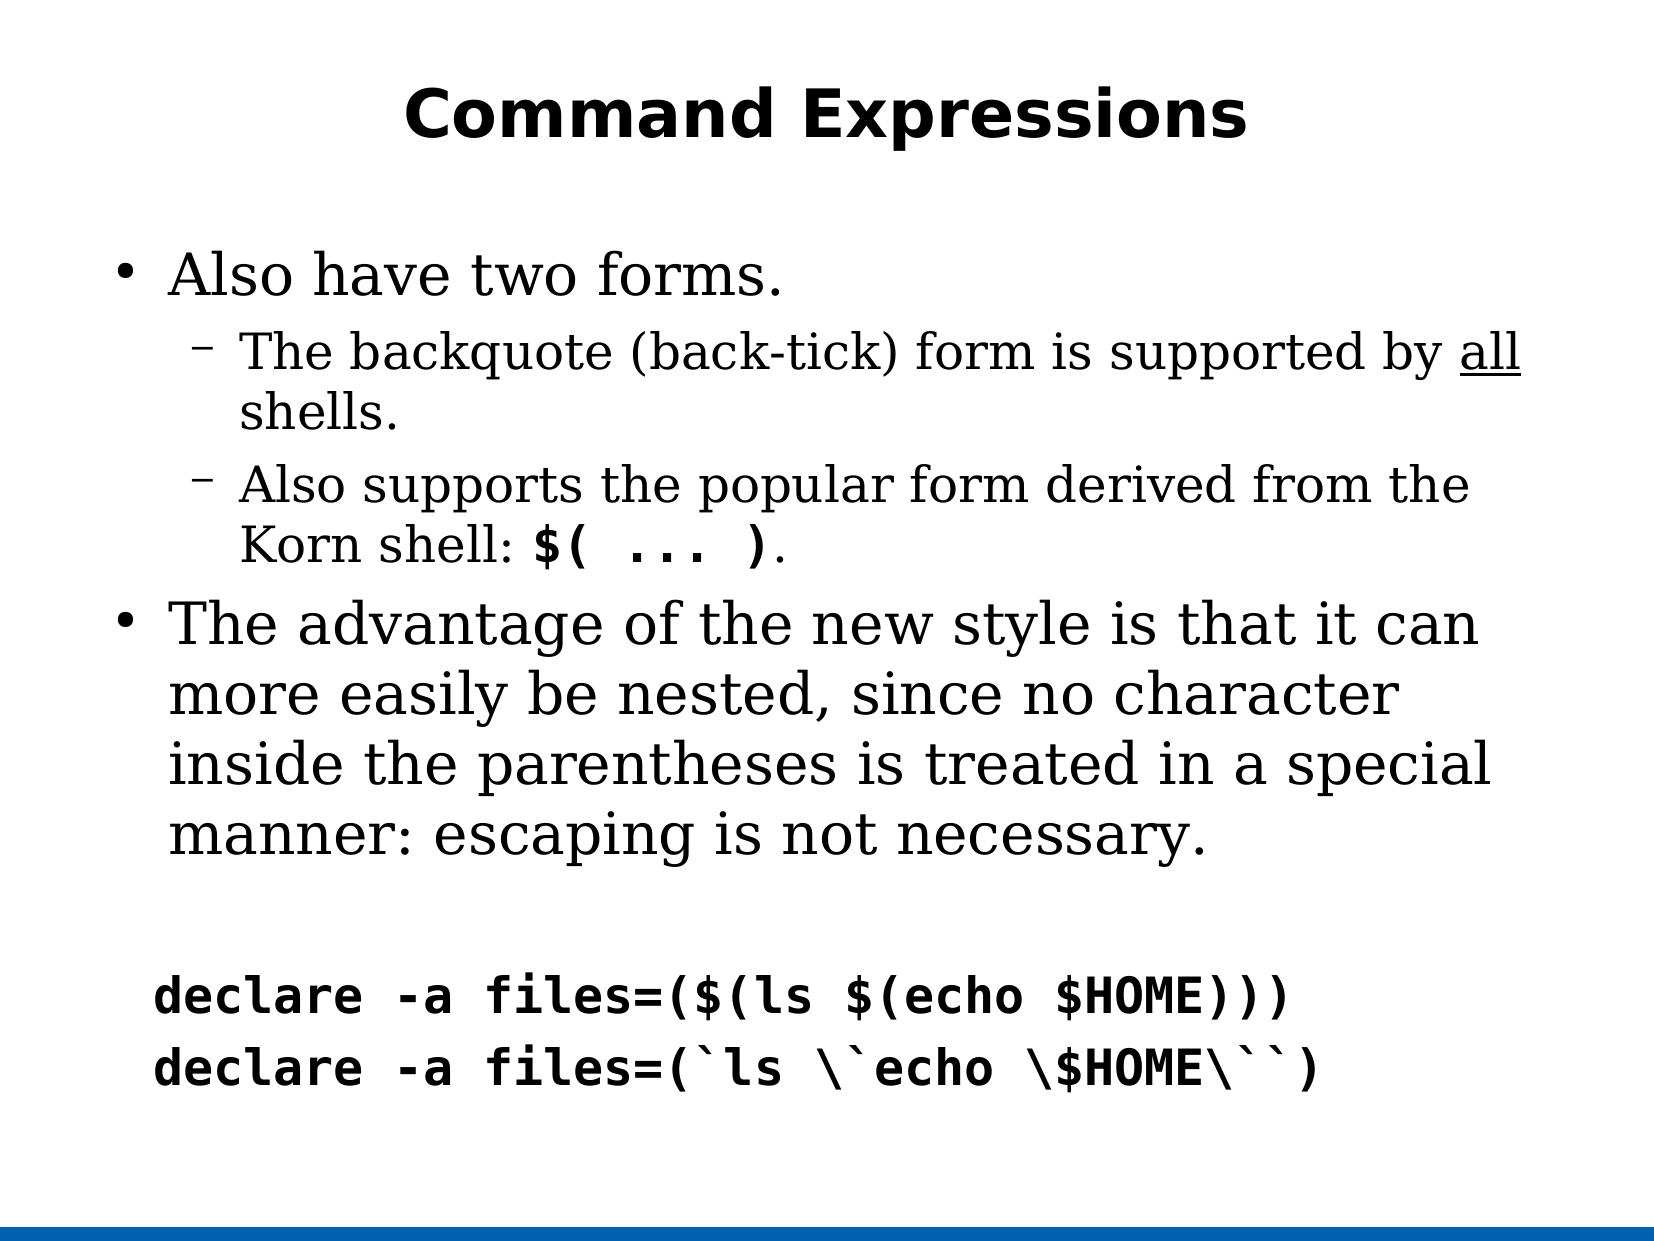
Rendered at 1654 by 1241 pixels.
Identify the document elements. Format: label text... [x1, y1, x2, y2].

title Command Expressions [82, 7, 1571, 215]
list Also have two forms. The backquote (back-tick) form is supported by all shells. Also supports the popular form derived from the Korn shell: $( ... ). The advantage of the new style is that it can more easily be nested, since no character inside the parentheses is treated in a special manner: escaping is not necessary. declare -a files=($(ls $(echo $HOME))) declare -a files=(`ls \`echo \$HOME\``) [82, 229, 1571, 1155]
